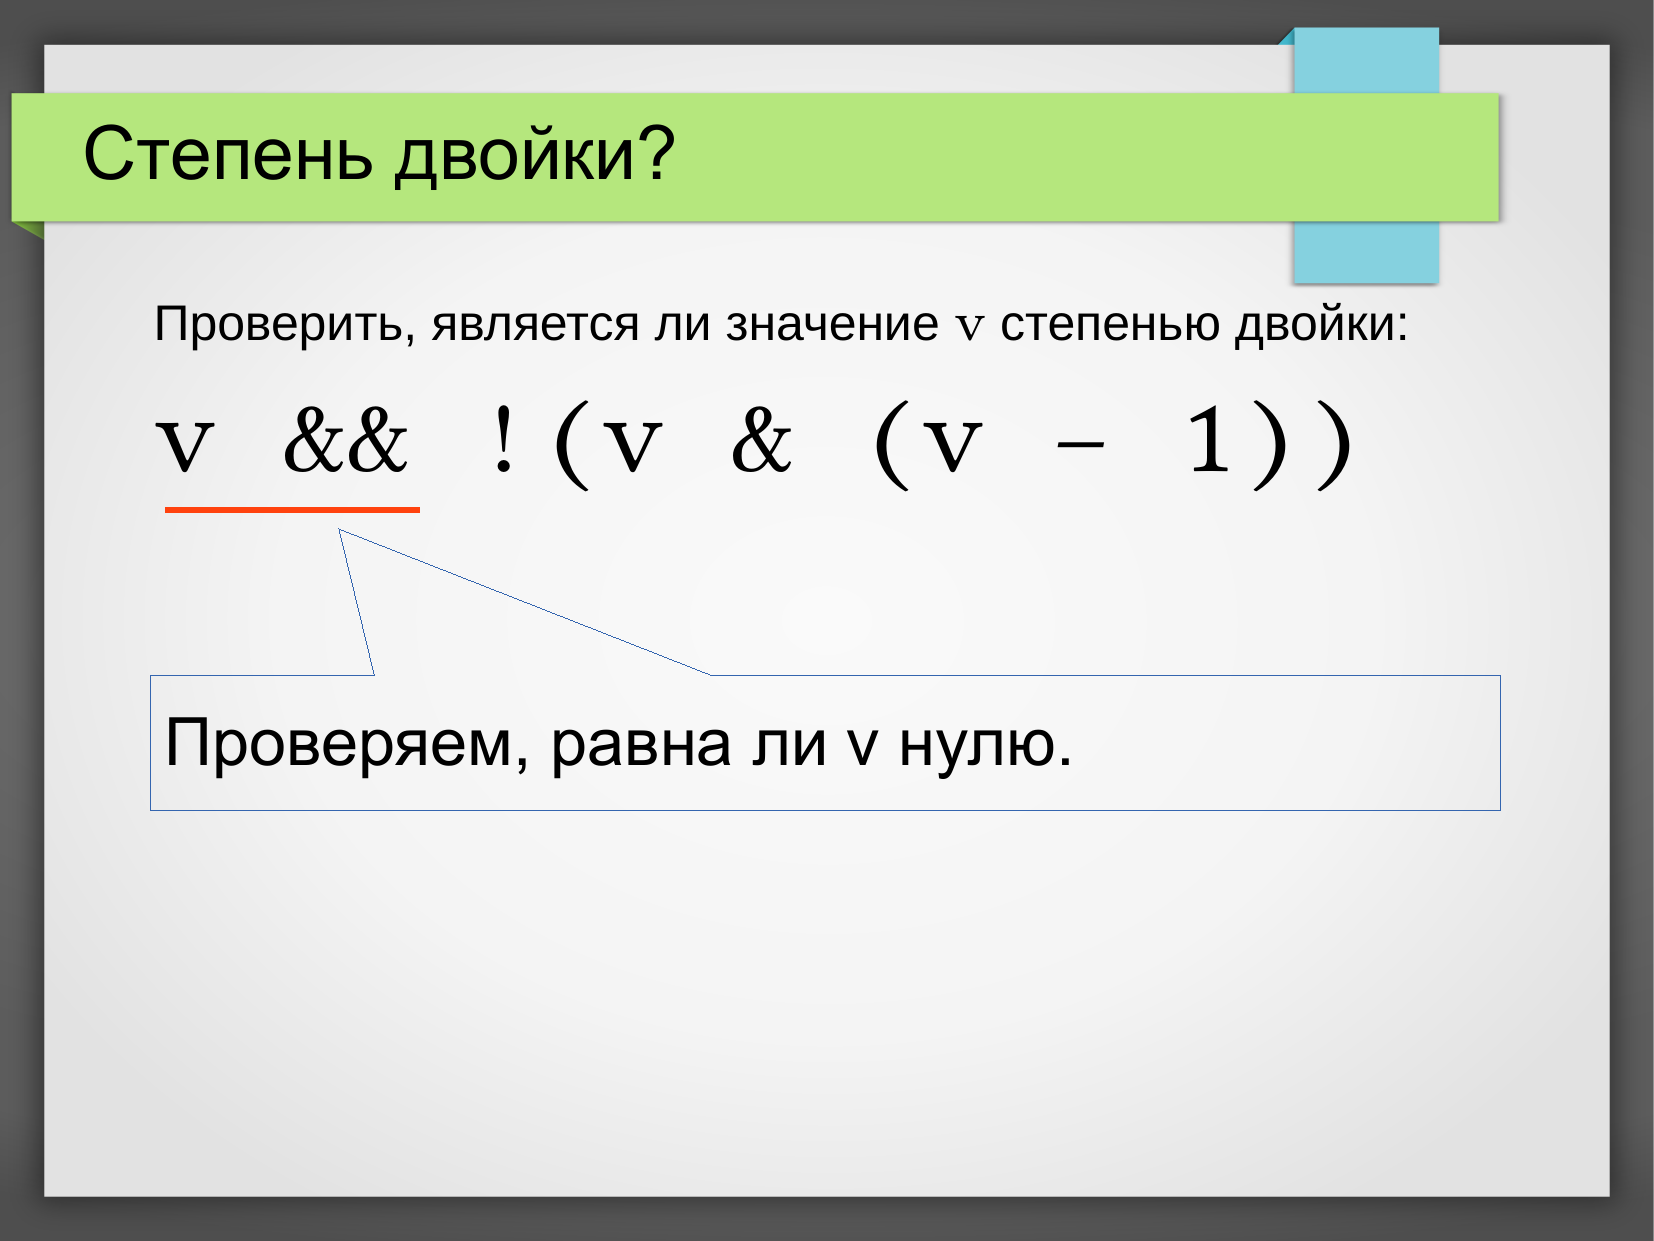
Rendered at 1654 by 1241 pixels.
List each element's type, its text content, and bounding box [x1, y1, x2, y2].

list Проверить, является ли значение v степенью двойки: v && !(v & (v – 1)) [82, 295, 1571, 1015]
picture [0, 0, 1654, 1241]
text_box Проверяем, равна ли v нулю. [150, 528, 1501, 811]
title Степень двойки? [82, 94, 1264, 213]
